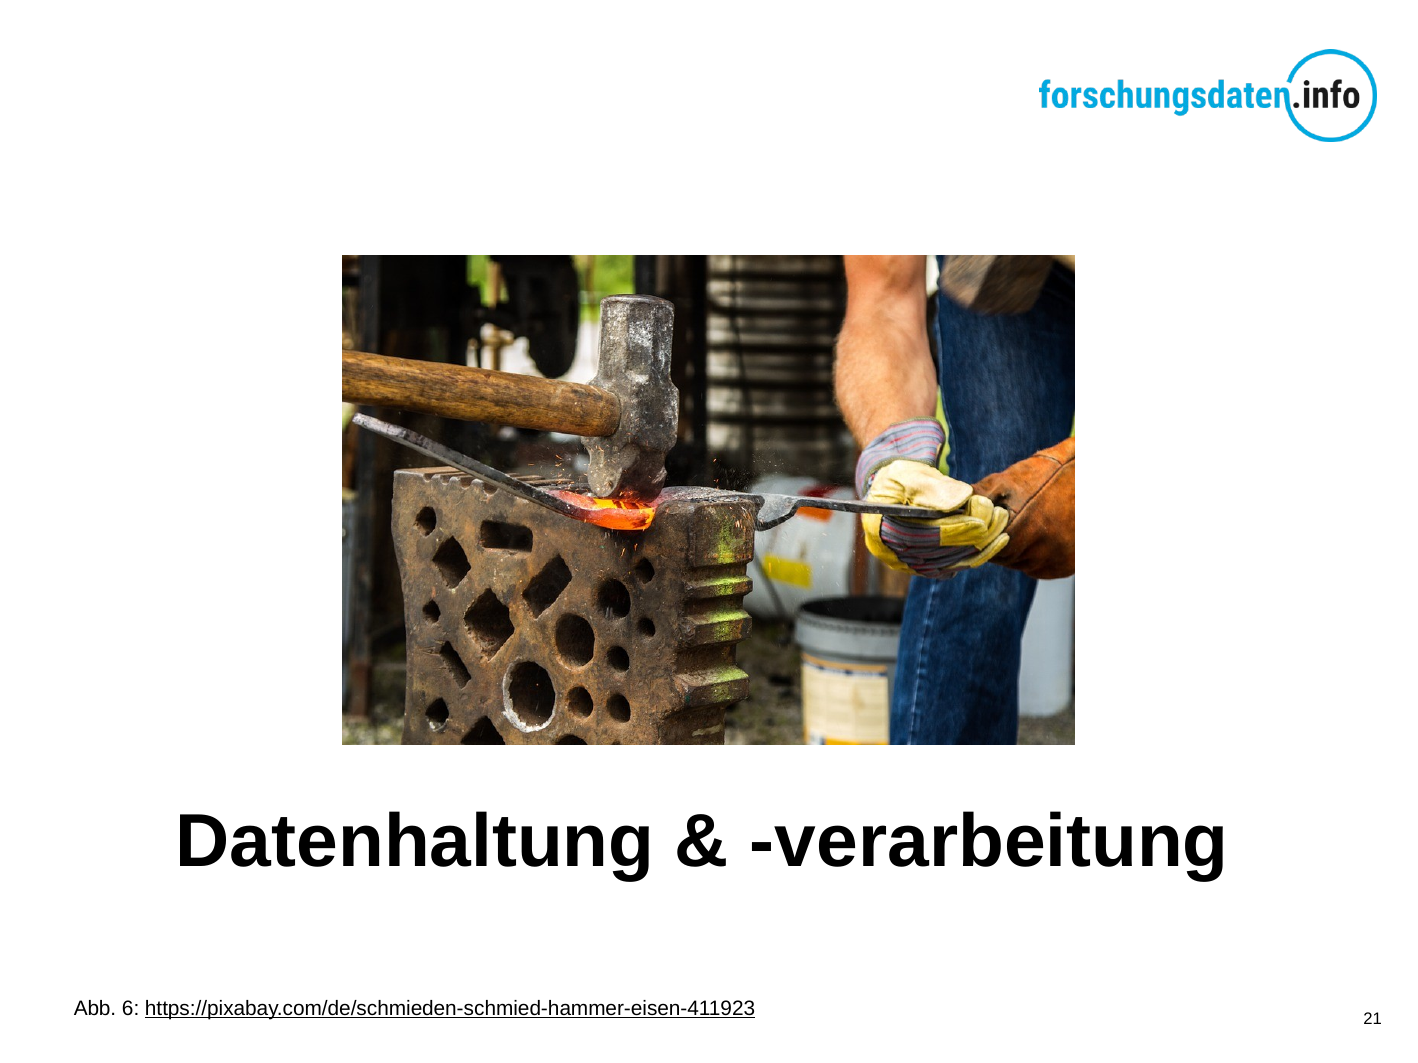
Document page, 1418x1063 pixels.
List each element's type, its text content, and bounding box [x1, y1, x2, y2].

picture [1342, 107, 1377, 142]
text_box Abb. 6: https://pixabay.com/de/schmieden-schmied-hammer-eisen-411923 [58, 987, 1111, 1028]
title Datenhaltung & -verarbeitung [35, 791, 1371, 969]
picture [342, 255, 1075, 745]
slide_number <Nummer> [1111, 1003, 1382, 1028]
picture [1039, 49, 1372, 142]
picture [1339, 49, 1377, 85]
